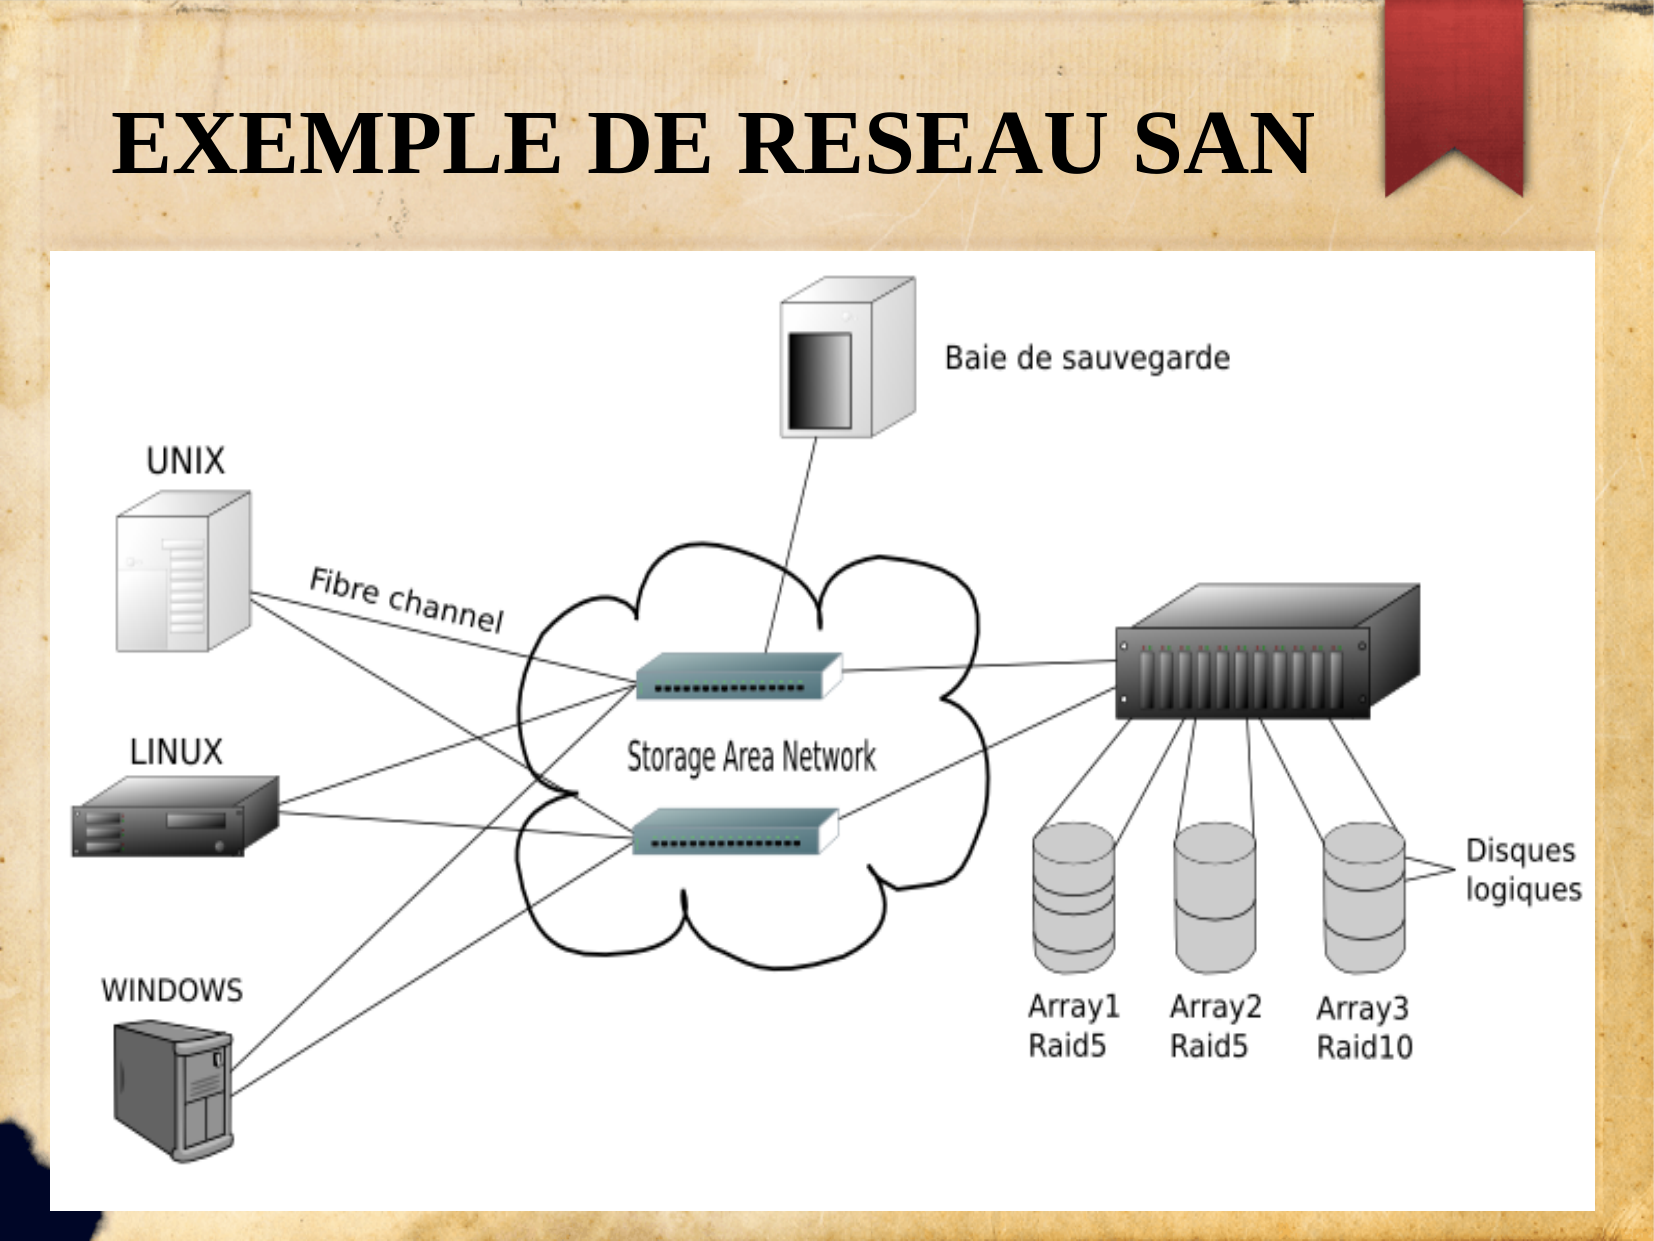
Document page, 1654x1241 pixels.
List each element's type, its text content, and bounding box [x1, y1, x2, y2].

picture [0, 0, 1654, 1241]
title EXEMPLE DE RESEAU SAN [82, 49, 1347, 237]
